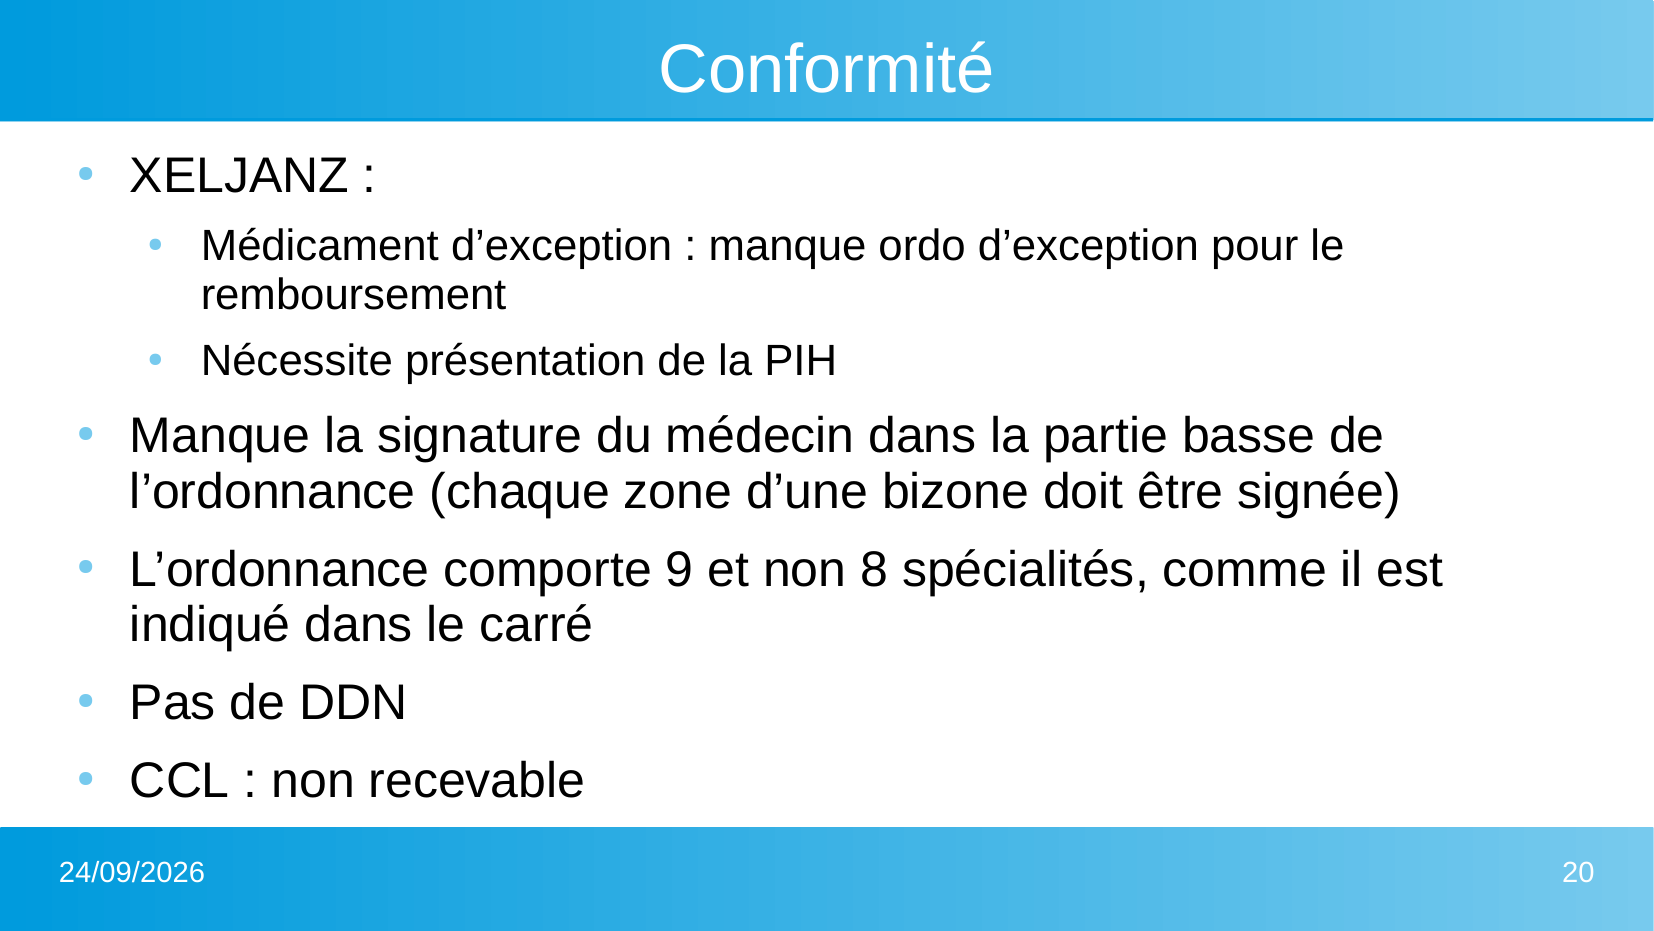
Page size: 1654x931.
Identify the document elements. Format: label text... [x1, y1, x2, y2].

title Conformité [59, 29, 1595, 108]
list XELJANZ : Médicament d’exception : manque ordo d’exception pour le remboursement Nécessite présentation de la PIH Manque la signature du médecin dans la partie basse de l’ordonnance (chaque zone d’une bizone doit être signée) L’ordonnance comporte 9 et non 8 spécialités, comme il est indiqué dans le carré Pas de DDN CCL : non recevable [59, 147, 1595, 768]
